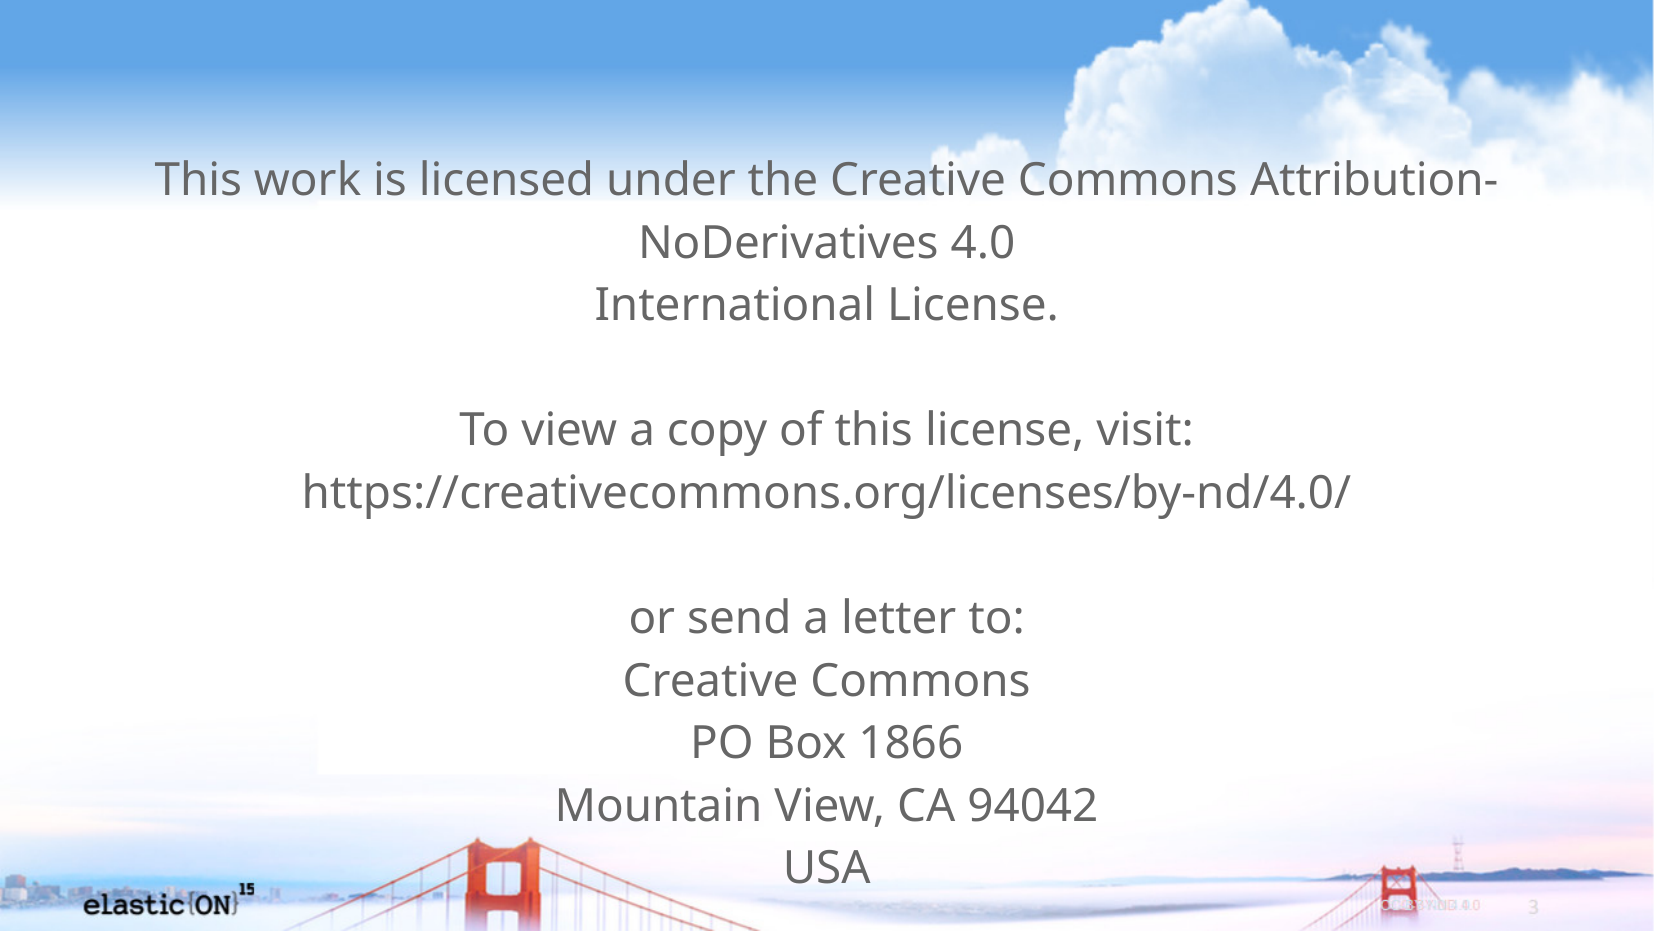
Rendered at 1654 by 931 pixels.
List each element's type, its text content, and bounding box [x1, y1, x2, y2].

subtitle This work is licensed under the Creative Commons Attribution-NoDerivatives 4.0 International License. To view a copy of this license, visit: https://creativecommons.org/licenses/by-nd/4.0/ or send a letter to: Creative Commons PO Box 1866 Mountain View, CA 94042 USA [82, 0, 1571, 809]
picture [631, 809, 643, 818]
picture [603, 809, 617, 818]
picture [702, 809, 714, 818]
picture [1026, 809, 1039, 818]
picture [0, 0, 1654, 931]
